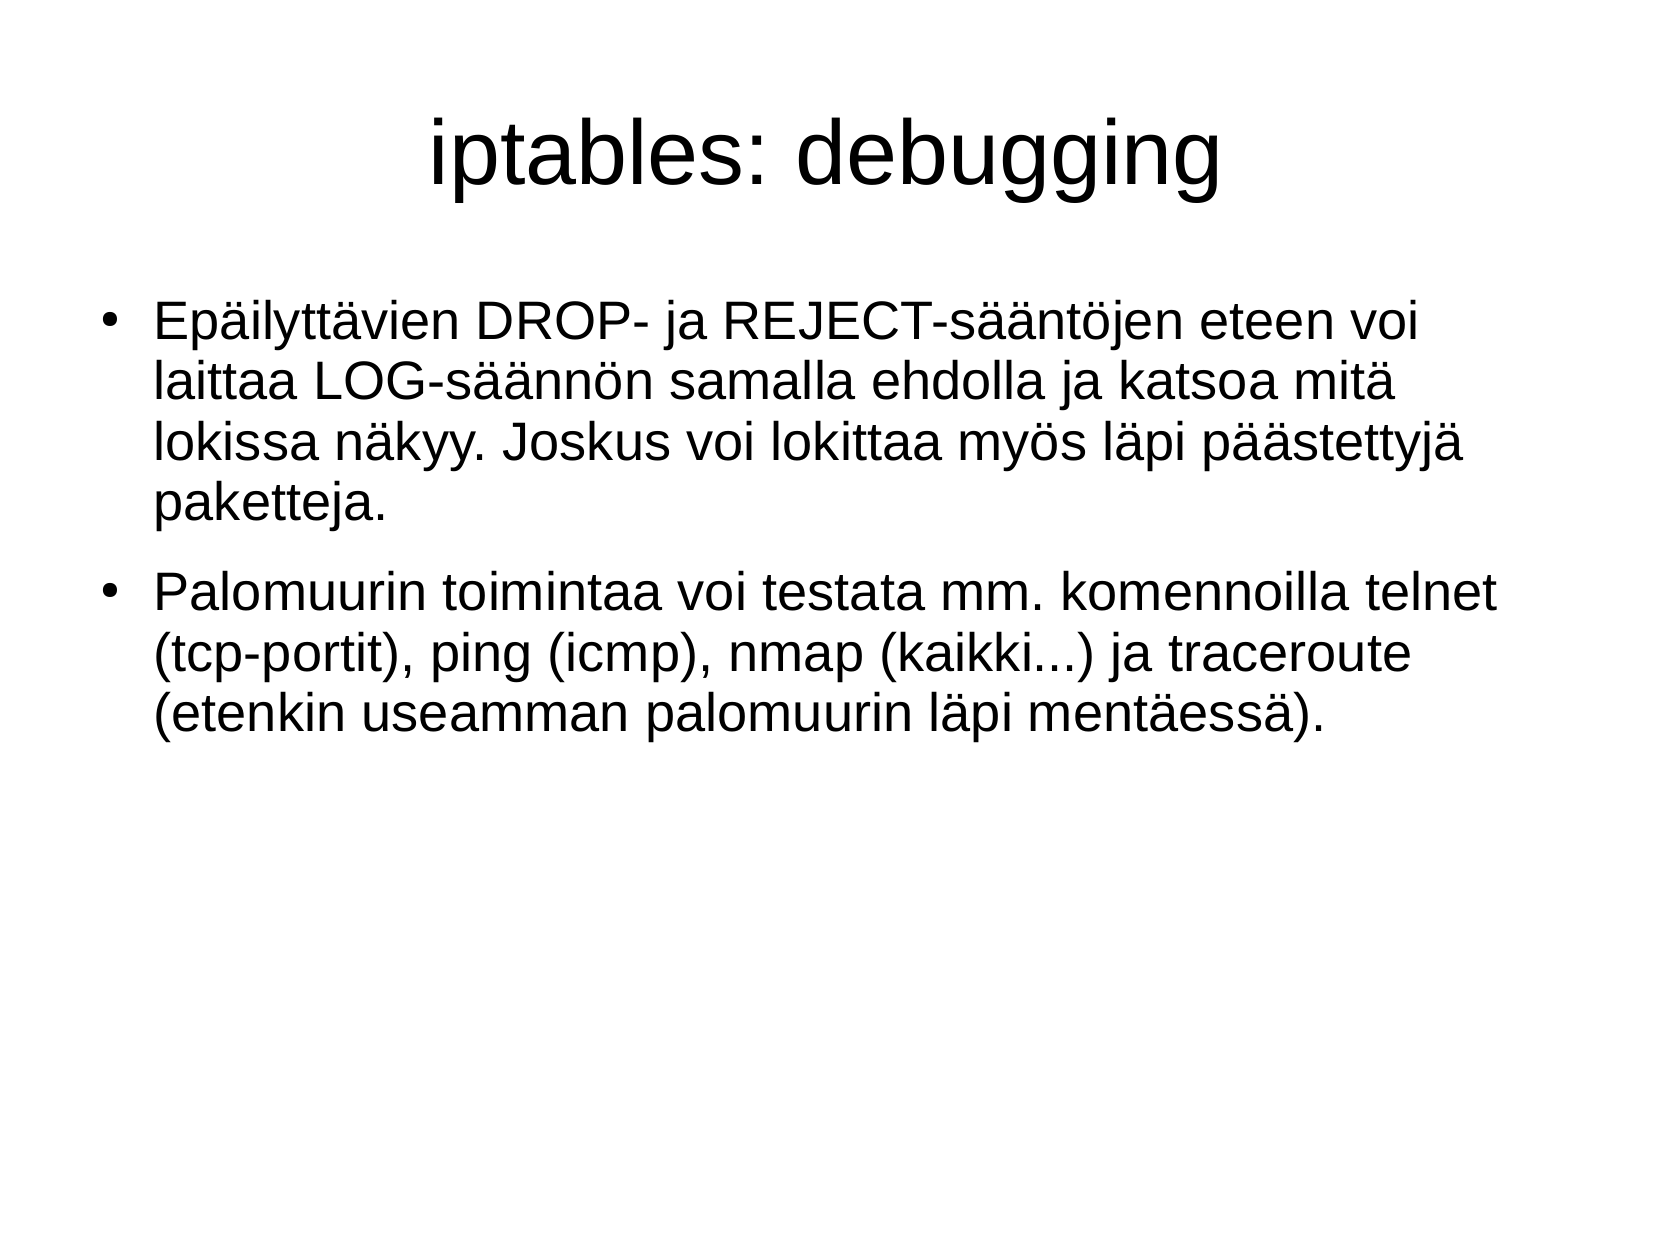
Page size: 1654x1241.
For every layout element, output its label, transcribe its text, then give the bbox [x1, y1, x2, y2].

list Epäilyttävien DROP- ja REJECT-sääntöjen eteen voi laittaa LOG-säännön samalla ehdolla ja katsoa mitä lokissa näkyy. Joskus voi lokittaa myös läpi päästettyjä paketteja. Palomuurin toimintaa voi testata mm. komennoilla telnet (tcp-portit), ping (icmp), nmap (kaikki...) ja traceroute (etenkin useamman palomuurin läpi mentäessä). [82, 290, 1571, 1010]
title iptables: debugging [82, 49, 1571, 257]
